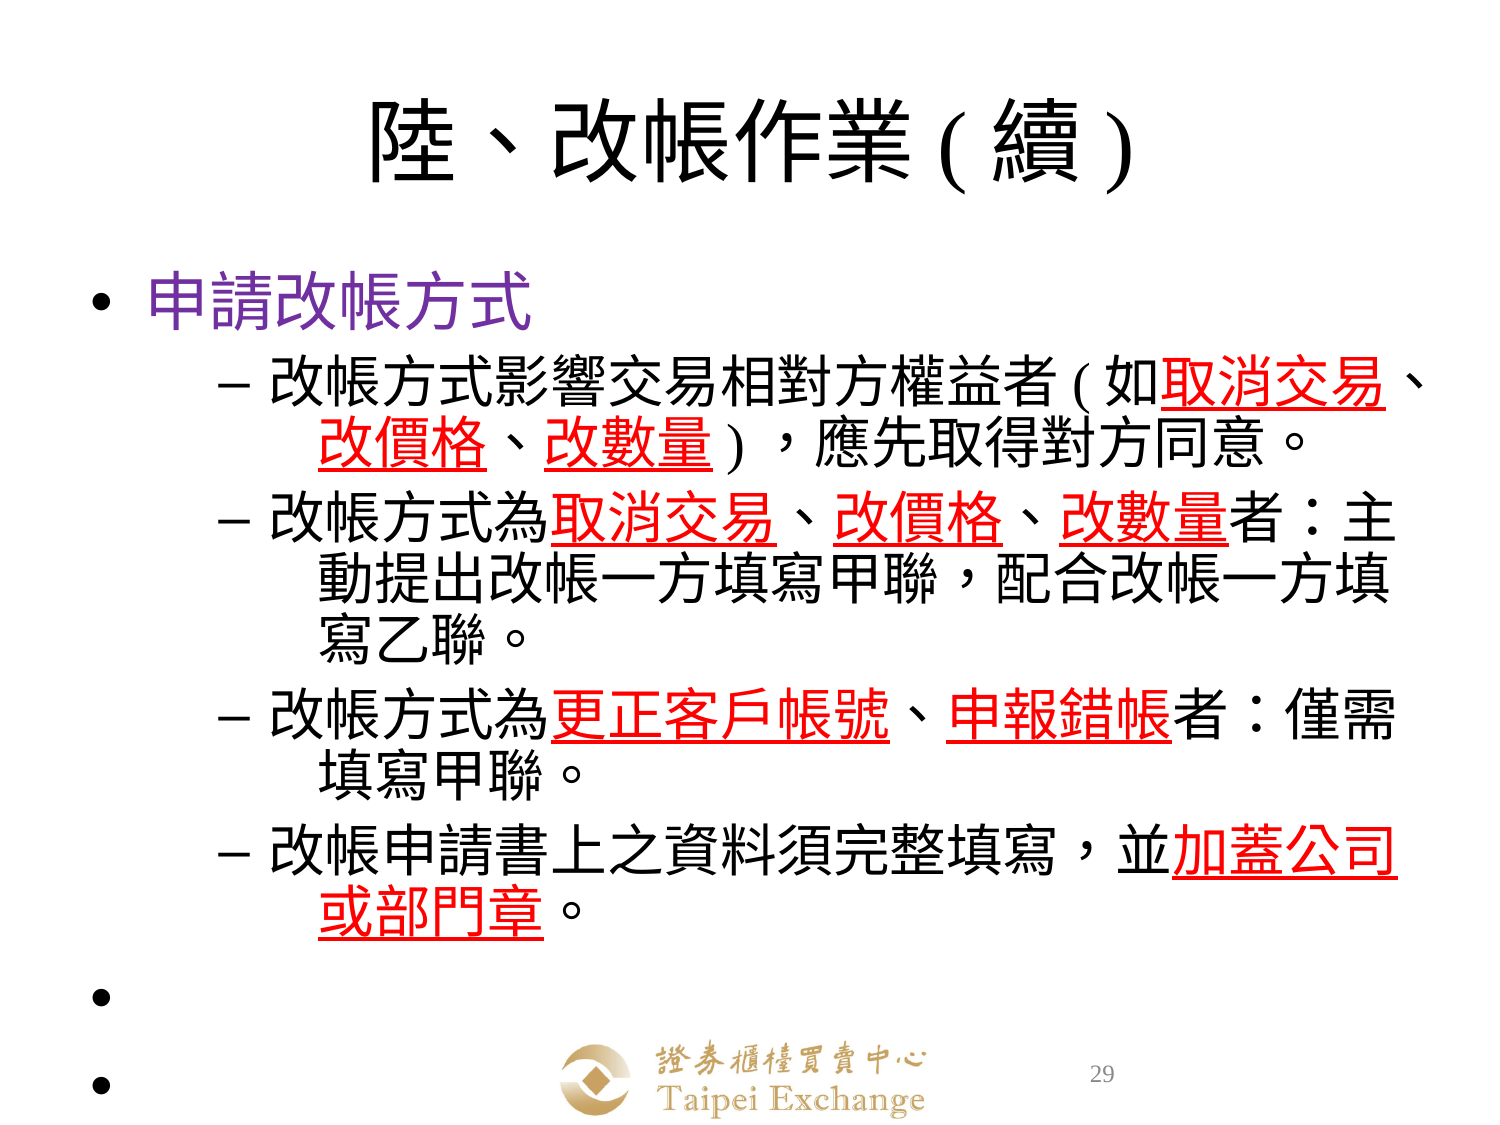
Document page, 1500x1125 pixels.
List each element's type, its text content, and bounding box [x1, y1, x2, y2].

list 申請改帳方式 改帳方式影響交易相對方權益者(如取消交易、改價格、改數量)，應先取得對方同意。 改帳方式為取消交易、改價格、改數量者：主動提出改帳一方填寫甲聯，配合改帳一方填寫乙聯。 改帳方式為更正客戶帳號、申報錯帳者：僅需填寫甲聯。 改帳申請書上之資料須完整填寫，並加蓋公司或部門章。 [75, 262, 1426, 1005]
title 陸、改帳作業(續) [75, 45, 1426, 233]
text_box [1074, 1042, 1426, 1103]
